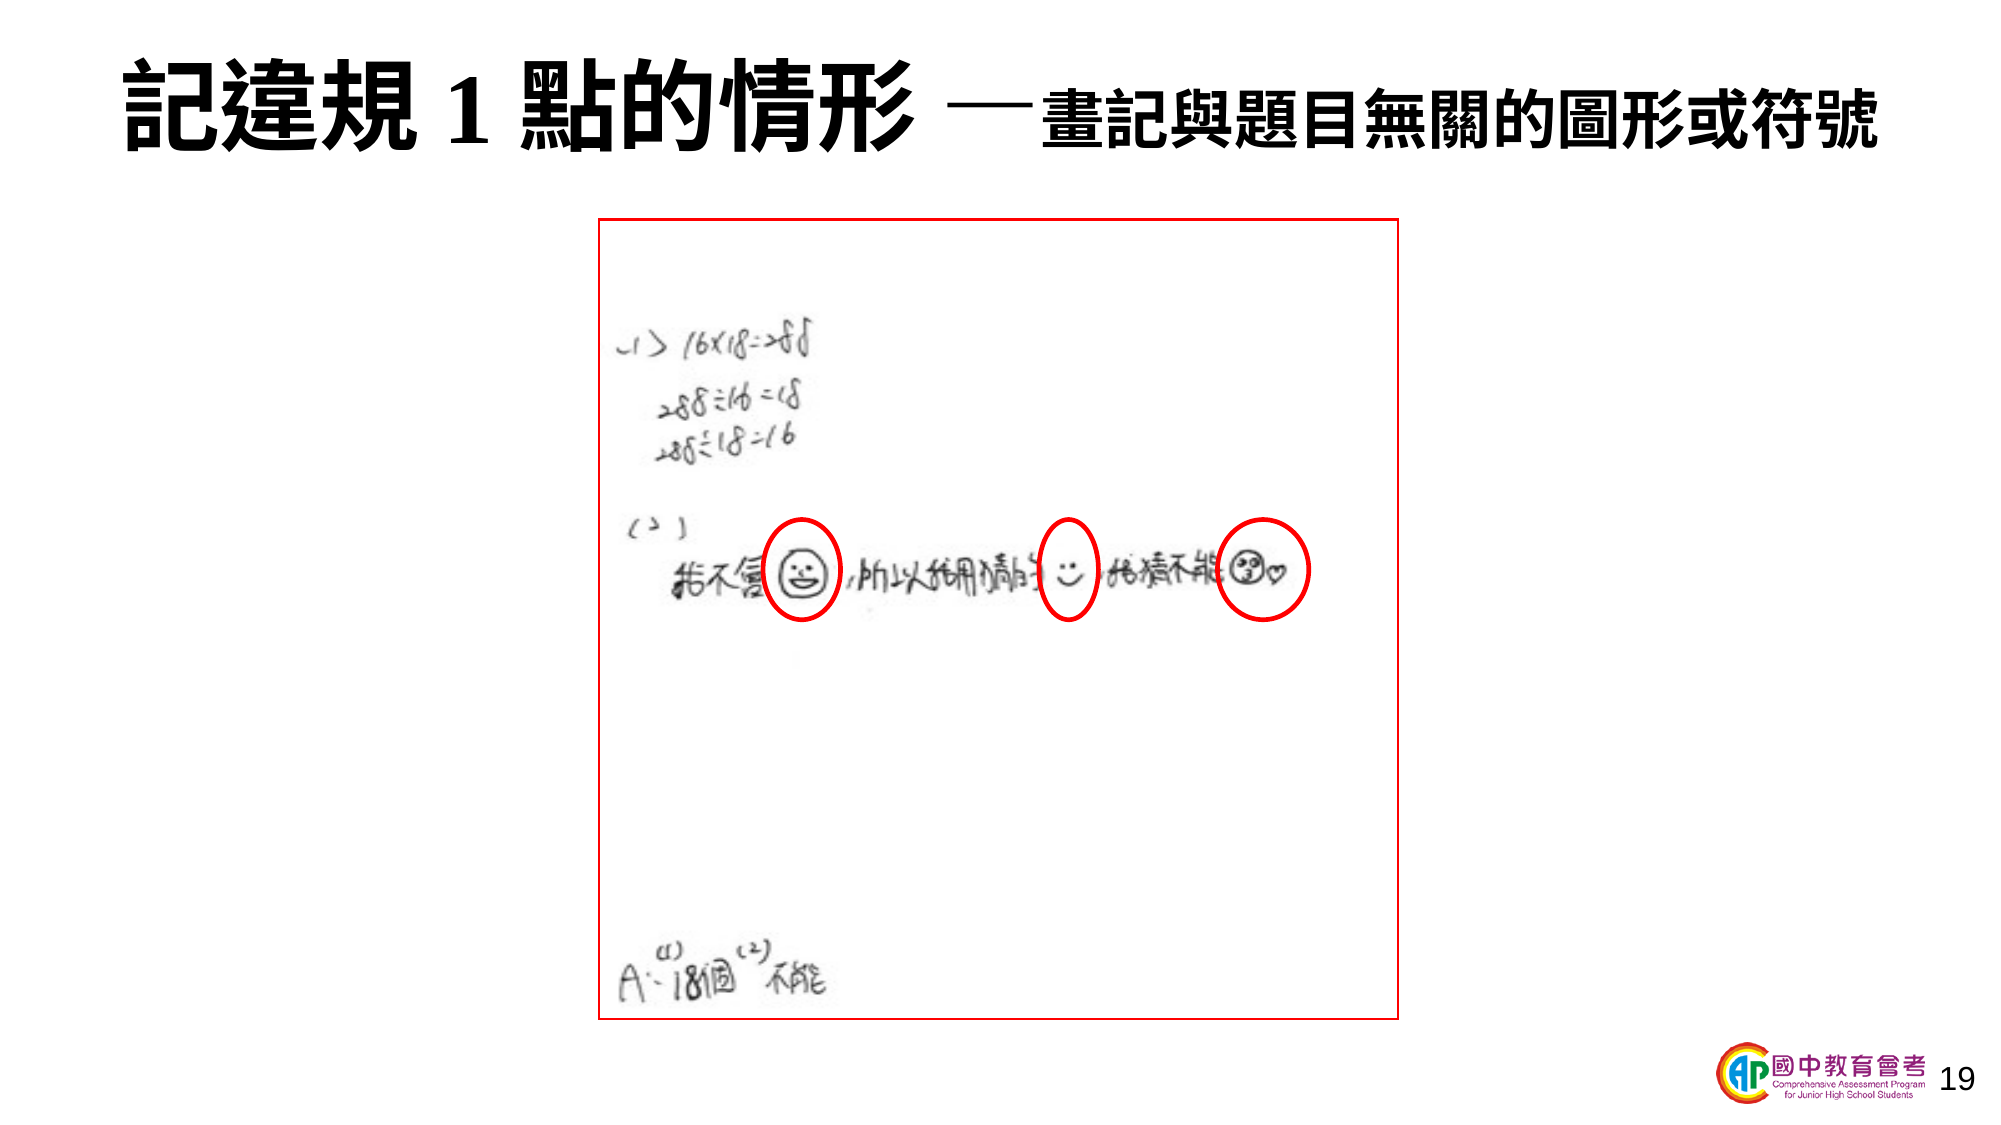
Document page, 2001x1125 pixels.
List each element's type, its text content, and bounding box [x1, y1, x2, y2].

title 記違規1點的情形 —畫記與題目無關的圖形或符號 [46, 2, 1953, 220]
text_box 19 [1923, 1047, 2000, 1108]
picture [600, 220, 1397, 1018]
